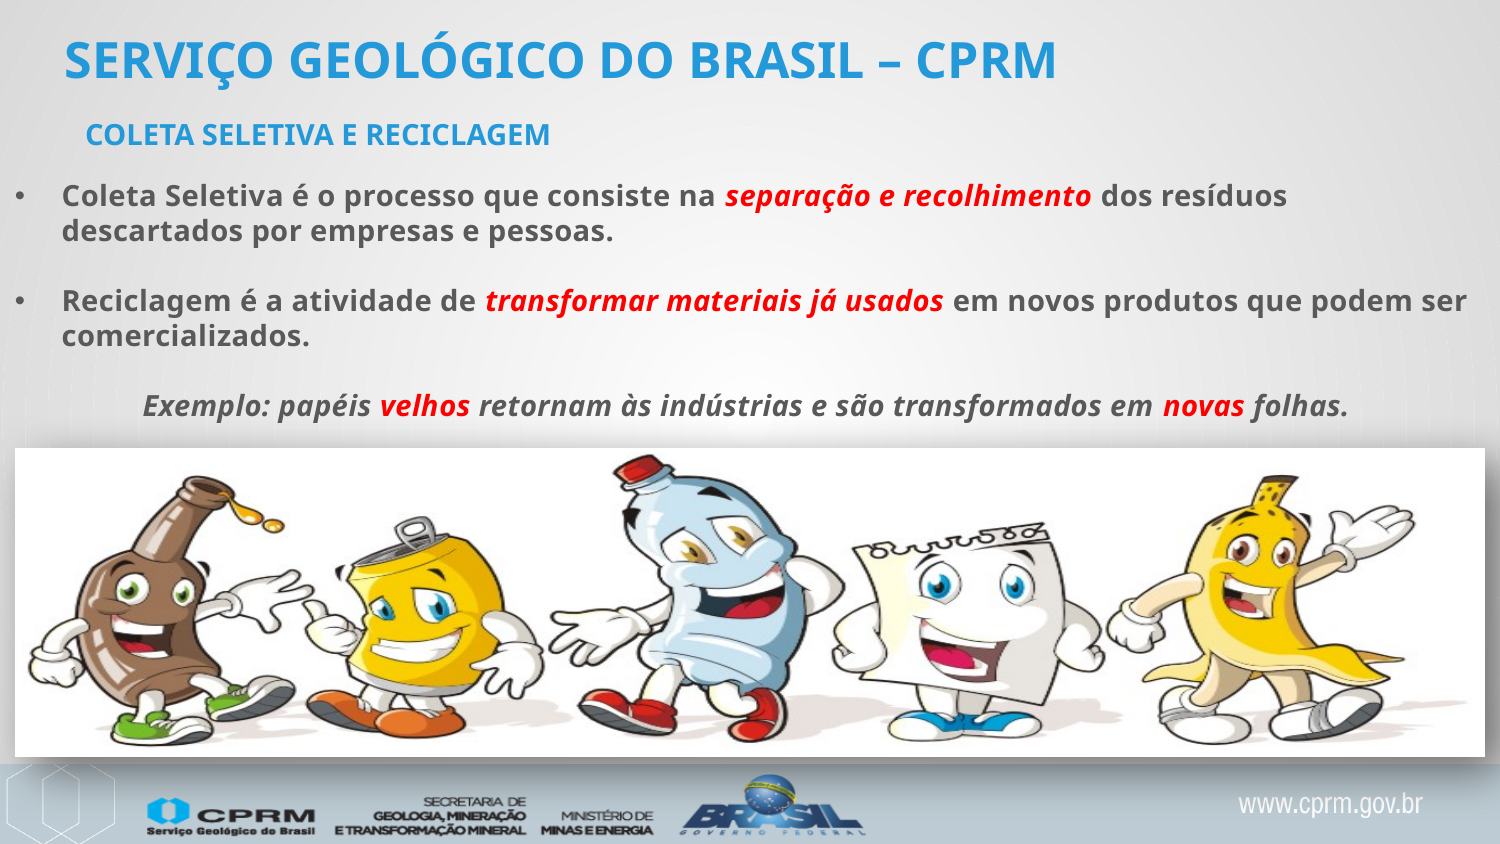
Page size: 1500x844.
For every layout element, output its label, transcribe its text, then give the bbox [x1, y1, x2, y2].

picture [15, 448, 1485, 757]
text_box COLETA SELETIVA E RECICLAGEM [59, 89, 1159, 170]
text_box SERVIÇO GEOLÓGICO DO BRASIL – CPRM [49, 20, 1075, 96]
text_box Coleta Seletiva é o processo que consiste na separação e recolhimento dos resíduos descartados por empresas e pessoas. Reciclagem é a atividade de transformar materiais já usados em novos produtos que podem ser comercializados. Exemplo: papéis velhos retornam às indústrias e são transformados em novas folhas. [0, 170, 1492, 430]
picture [0, 764, 1500, 844]
